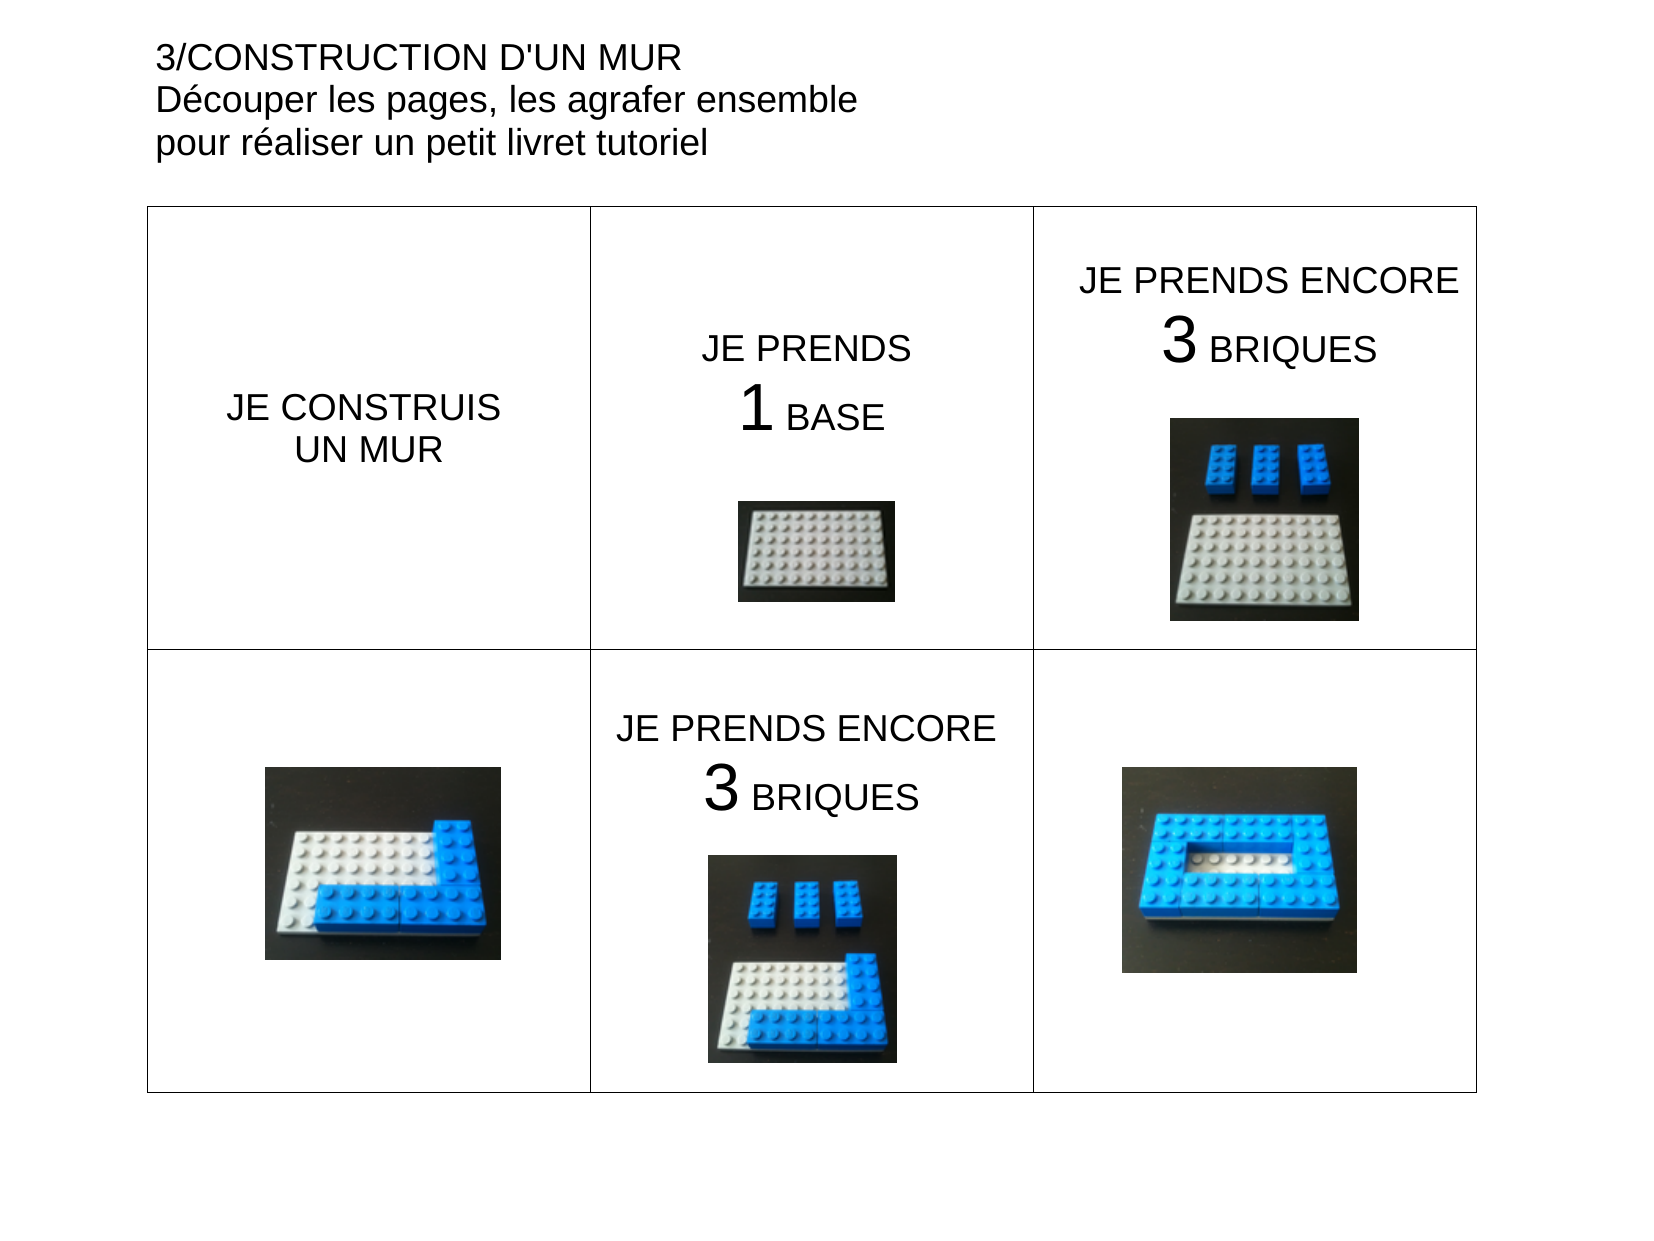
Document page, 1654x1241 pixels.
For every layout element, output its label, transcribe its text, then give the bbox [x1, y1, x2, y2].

picture [1170, 418, 1359, 621]
text_box JE CONSTRUIS UN MUR [147, 206, 590, 649]
picture [265, 767, 501, 960]
text_box JE PRENDS ENCORE 3 BRIQUES [590, 649, 1033, 1093]
text_box JE PRENDS ENCORE 3 BRIQUES [1062, 252, 1477, 384]
picture [1122, 767, 1357, 973]
text_box 3/CONSTRUCTION D'UN MUR Découper les pages, les agrafer ensemble pour réaliser un petit livret tutoriel [140, 29, 886, 171]
picture [738, 501, 895, 602]
text_box JE PRENDS 1 BASE [590, 206, 1033, 649]
picture [708, 855, 897, 1063]
